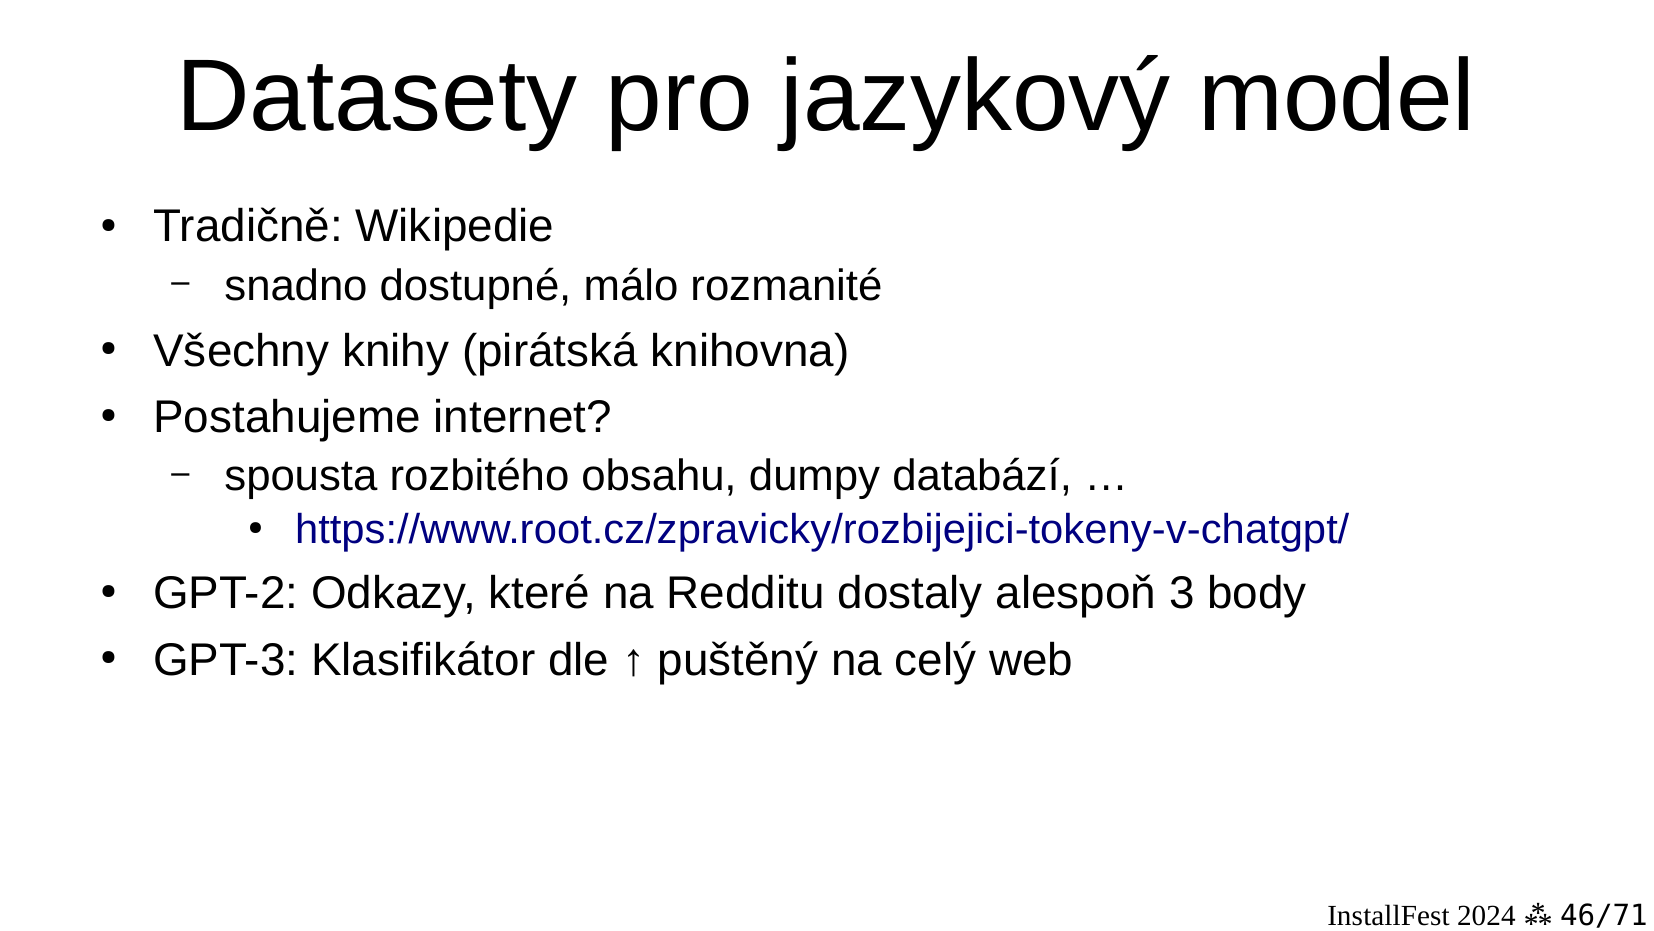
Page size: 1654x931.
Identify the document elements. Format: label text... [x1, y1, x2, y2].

title Datasety pro jazykový model [82, 38, 1571, 153]
list Tradičně: Wikipedie snadno dostupné, málo rozmanité Všechny knihy (pirátská knihovna) Postahujeme internet? spousta rozbitého obsahu, dumpy databází, … https://www.root.cz/zpravicky/rozbijejici-tokeny-v-chatgpt/ GPT-2: Odkazy, které na Redditu dostaly alespoň 3 body GPT-3: Klasifikátor dle ↑ puštěný na celý web [82, 200, 1571, 869]
